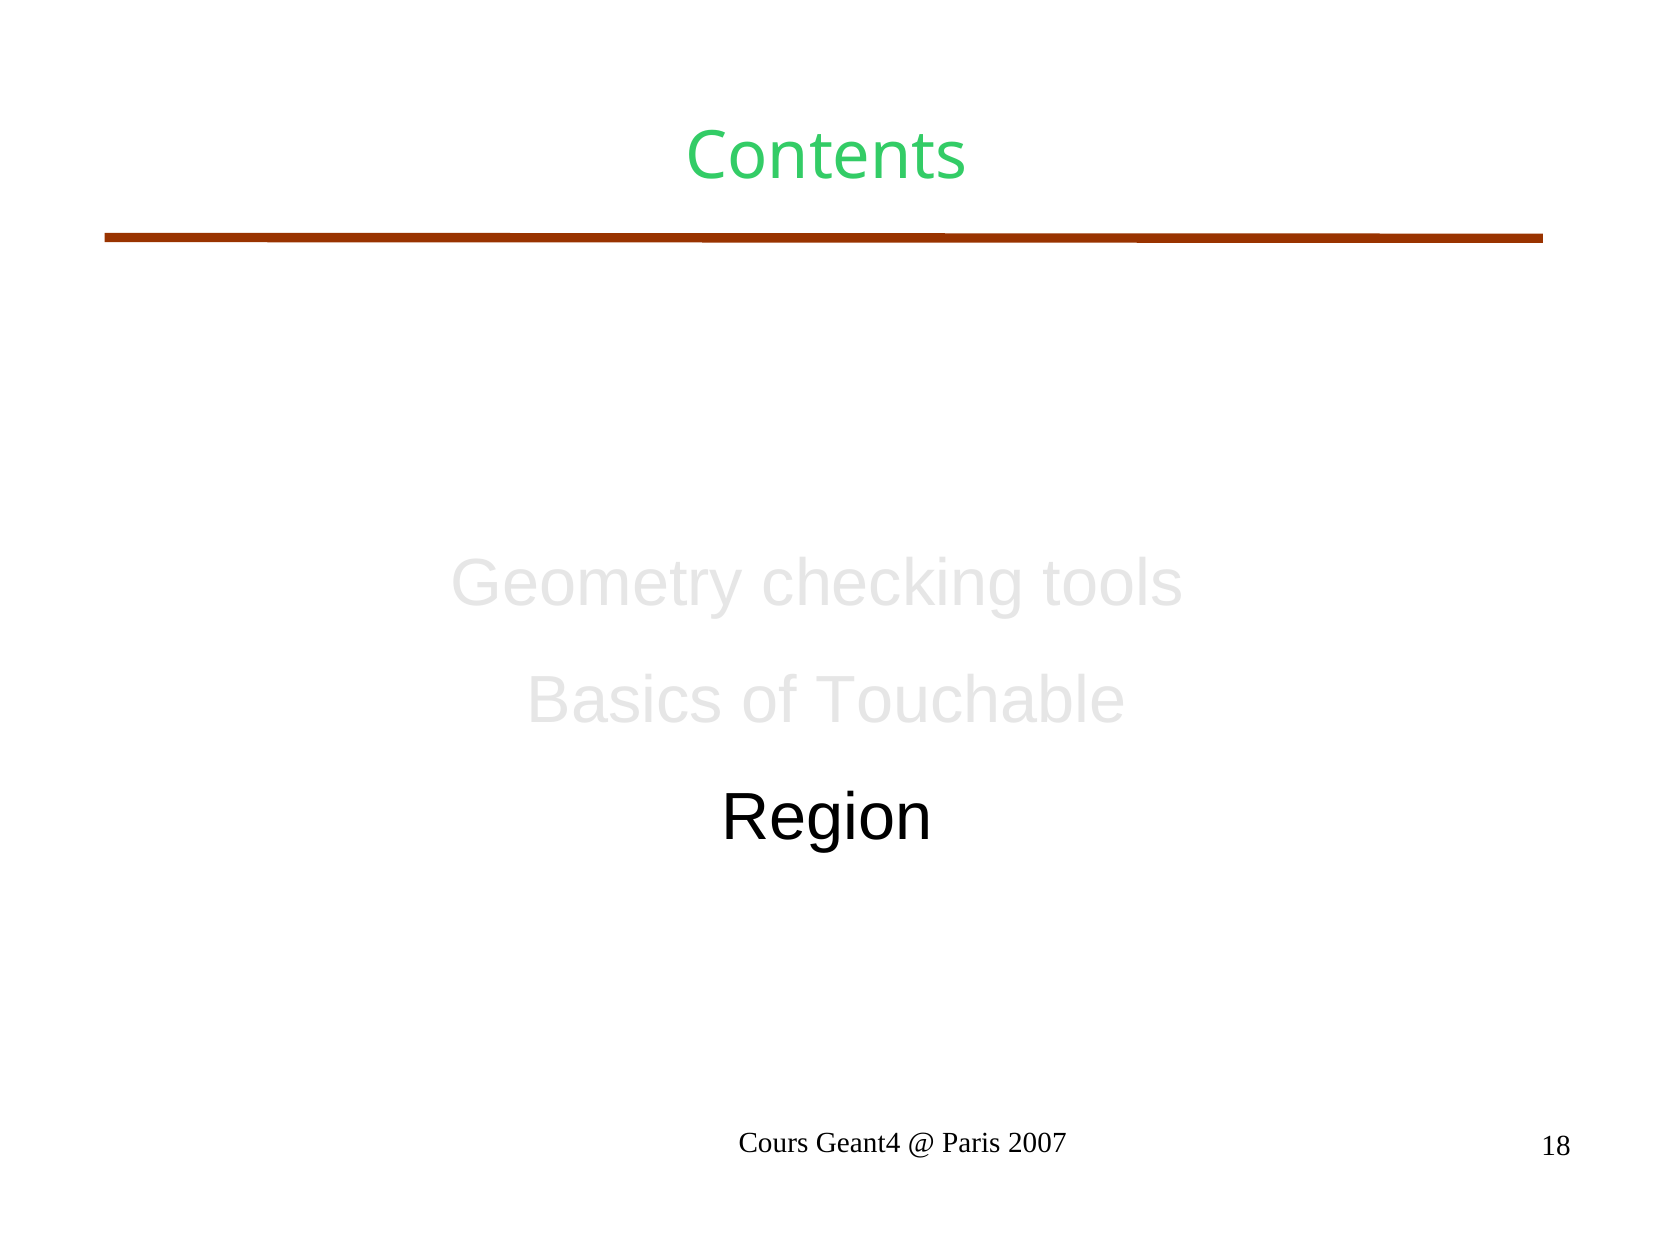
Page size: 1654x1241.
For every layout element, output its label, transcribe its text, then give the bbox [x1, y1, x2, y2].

title Contents [82, 49, 1571, 257]
subtitle Geometry checking tools Basics of Touchable Region [82, 290, 1571, 1109]
